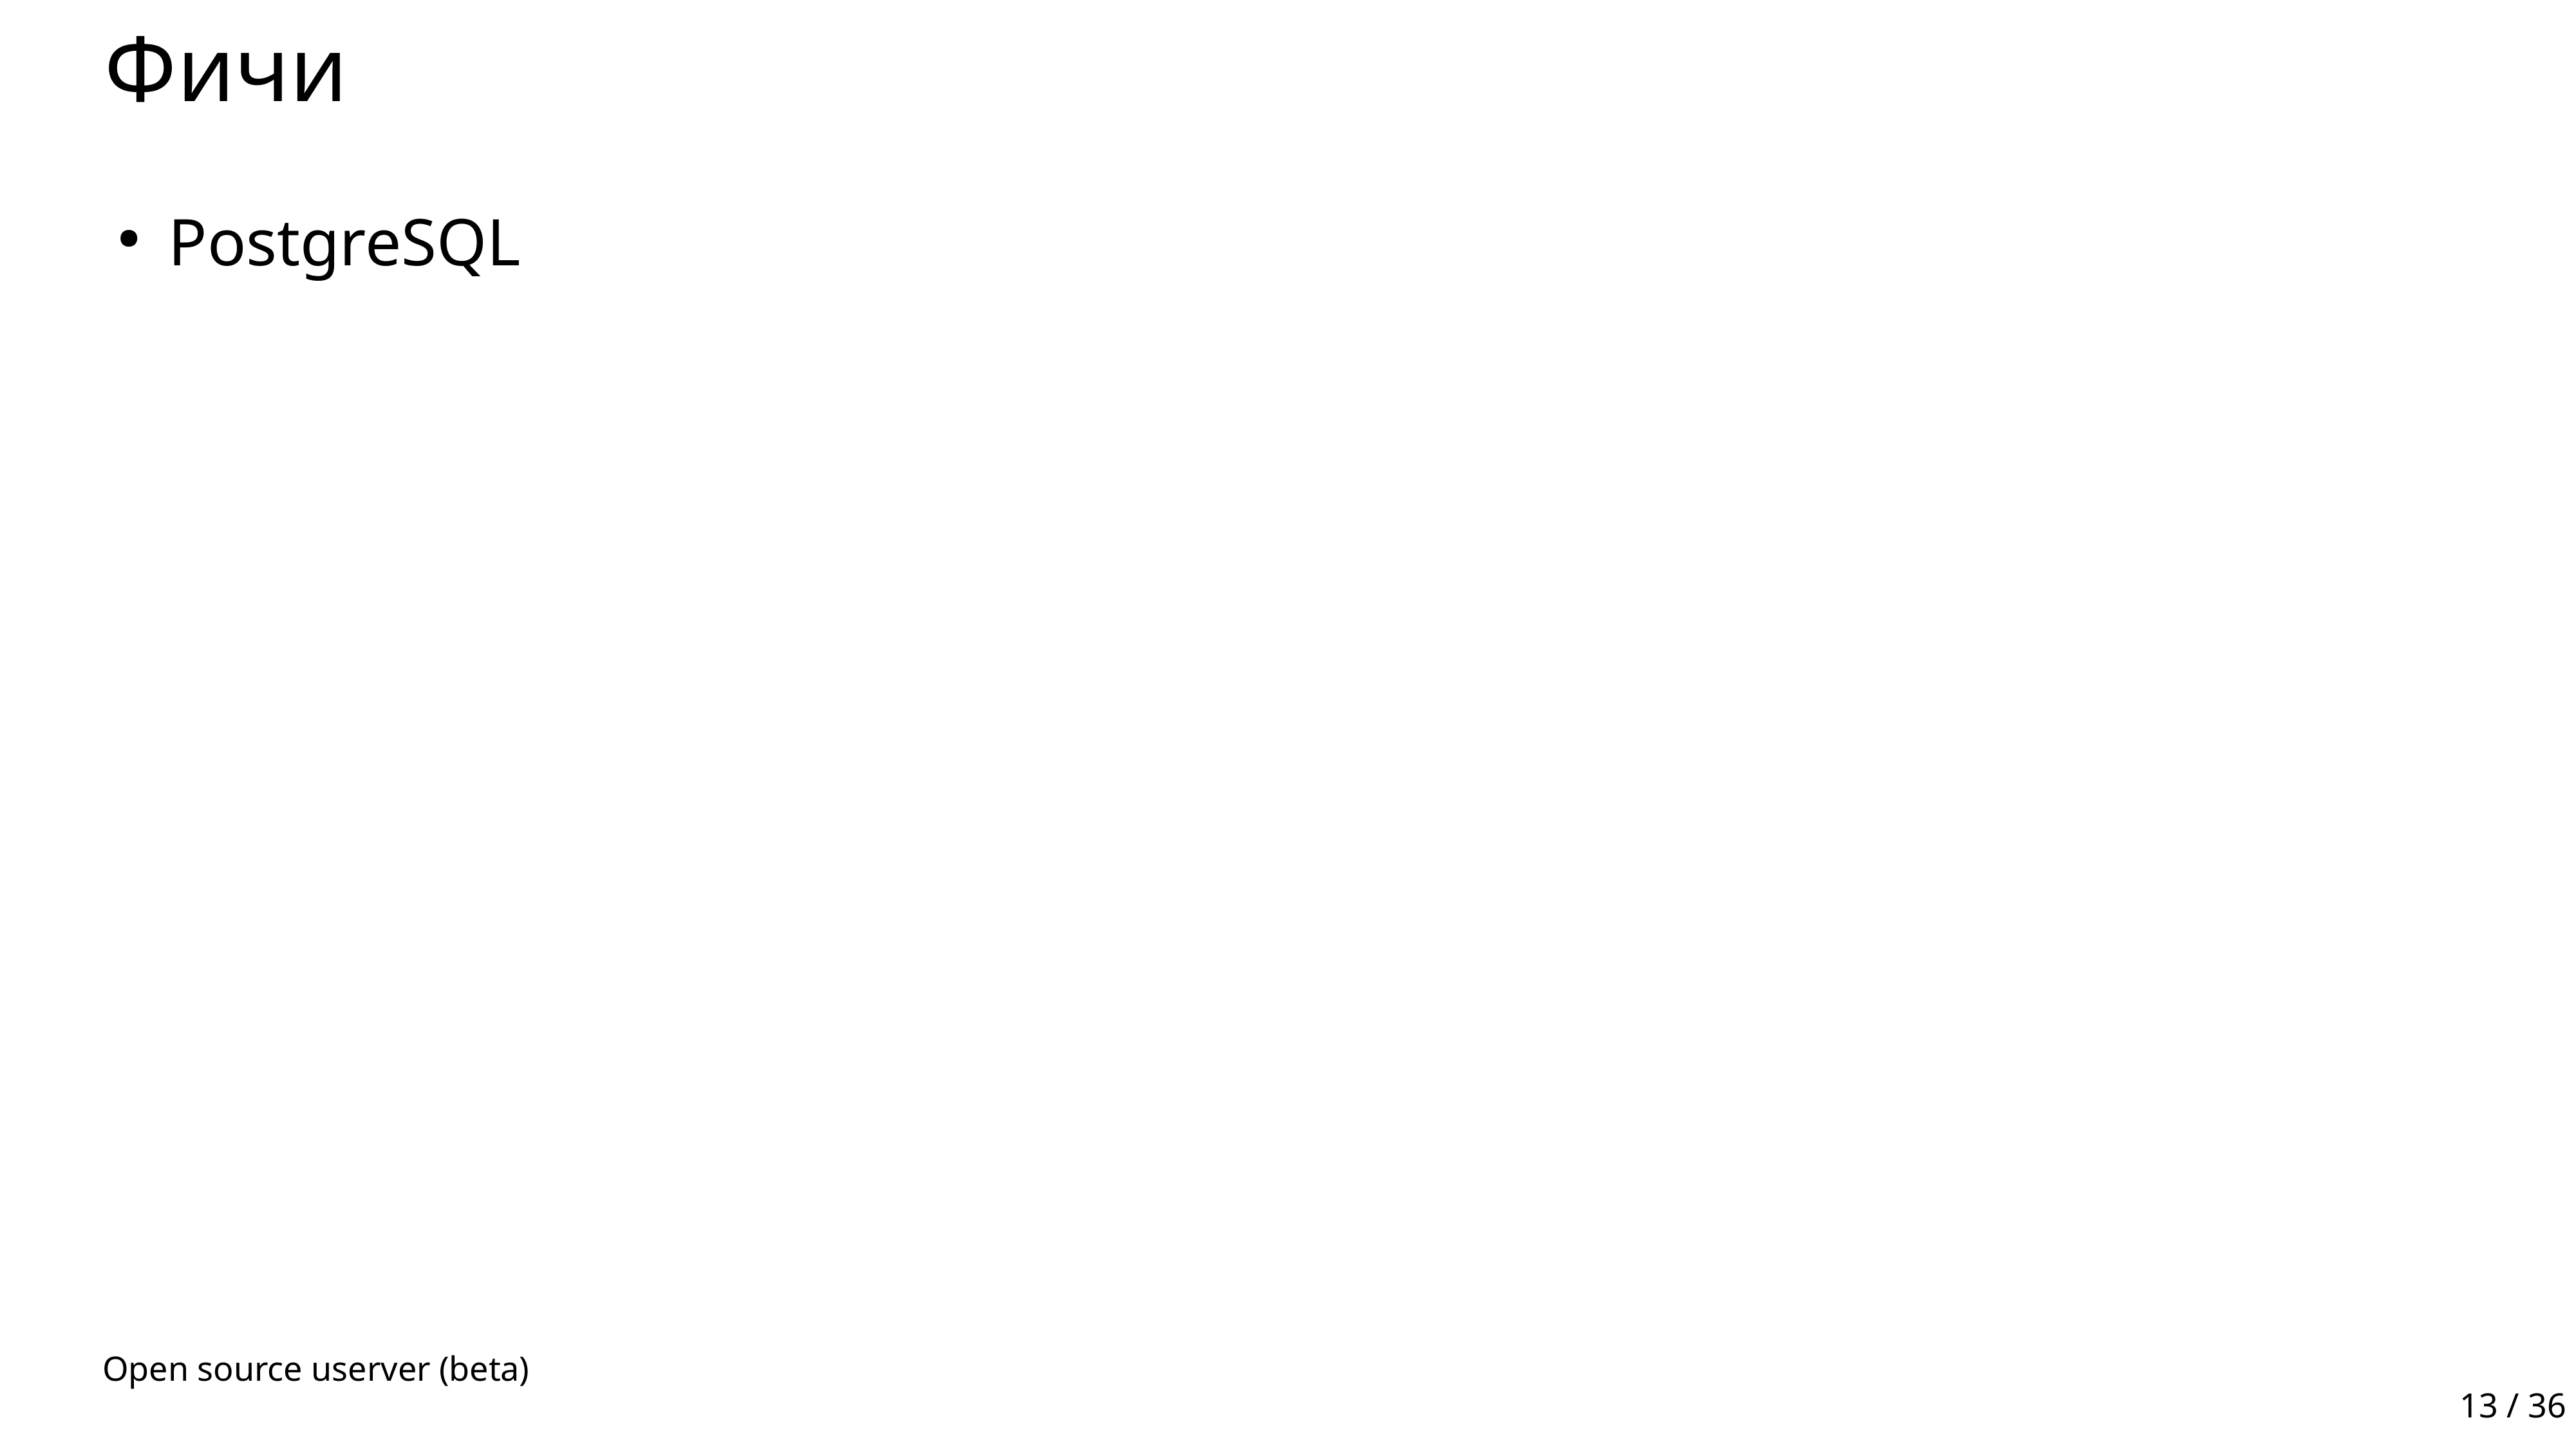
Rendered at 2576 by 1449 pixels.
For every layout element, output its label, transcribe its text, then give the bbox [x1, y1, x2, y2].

list PostgreSQL [97, 193, 1343, 1361]
list Open source userver (beta) [93, 1338, 1190, 1393]
list <number> / 36 [1479, 1376, 2576, 1431]
title Фичи [95, 19, 2576, 155]
